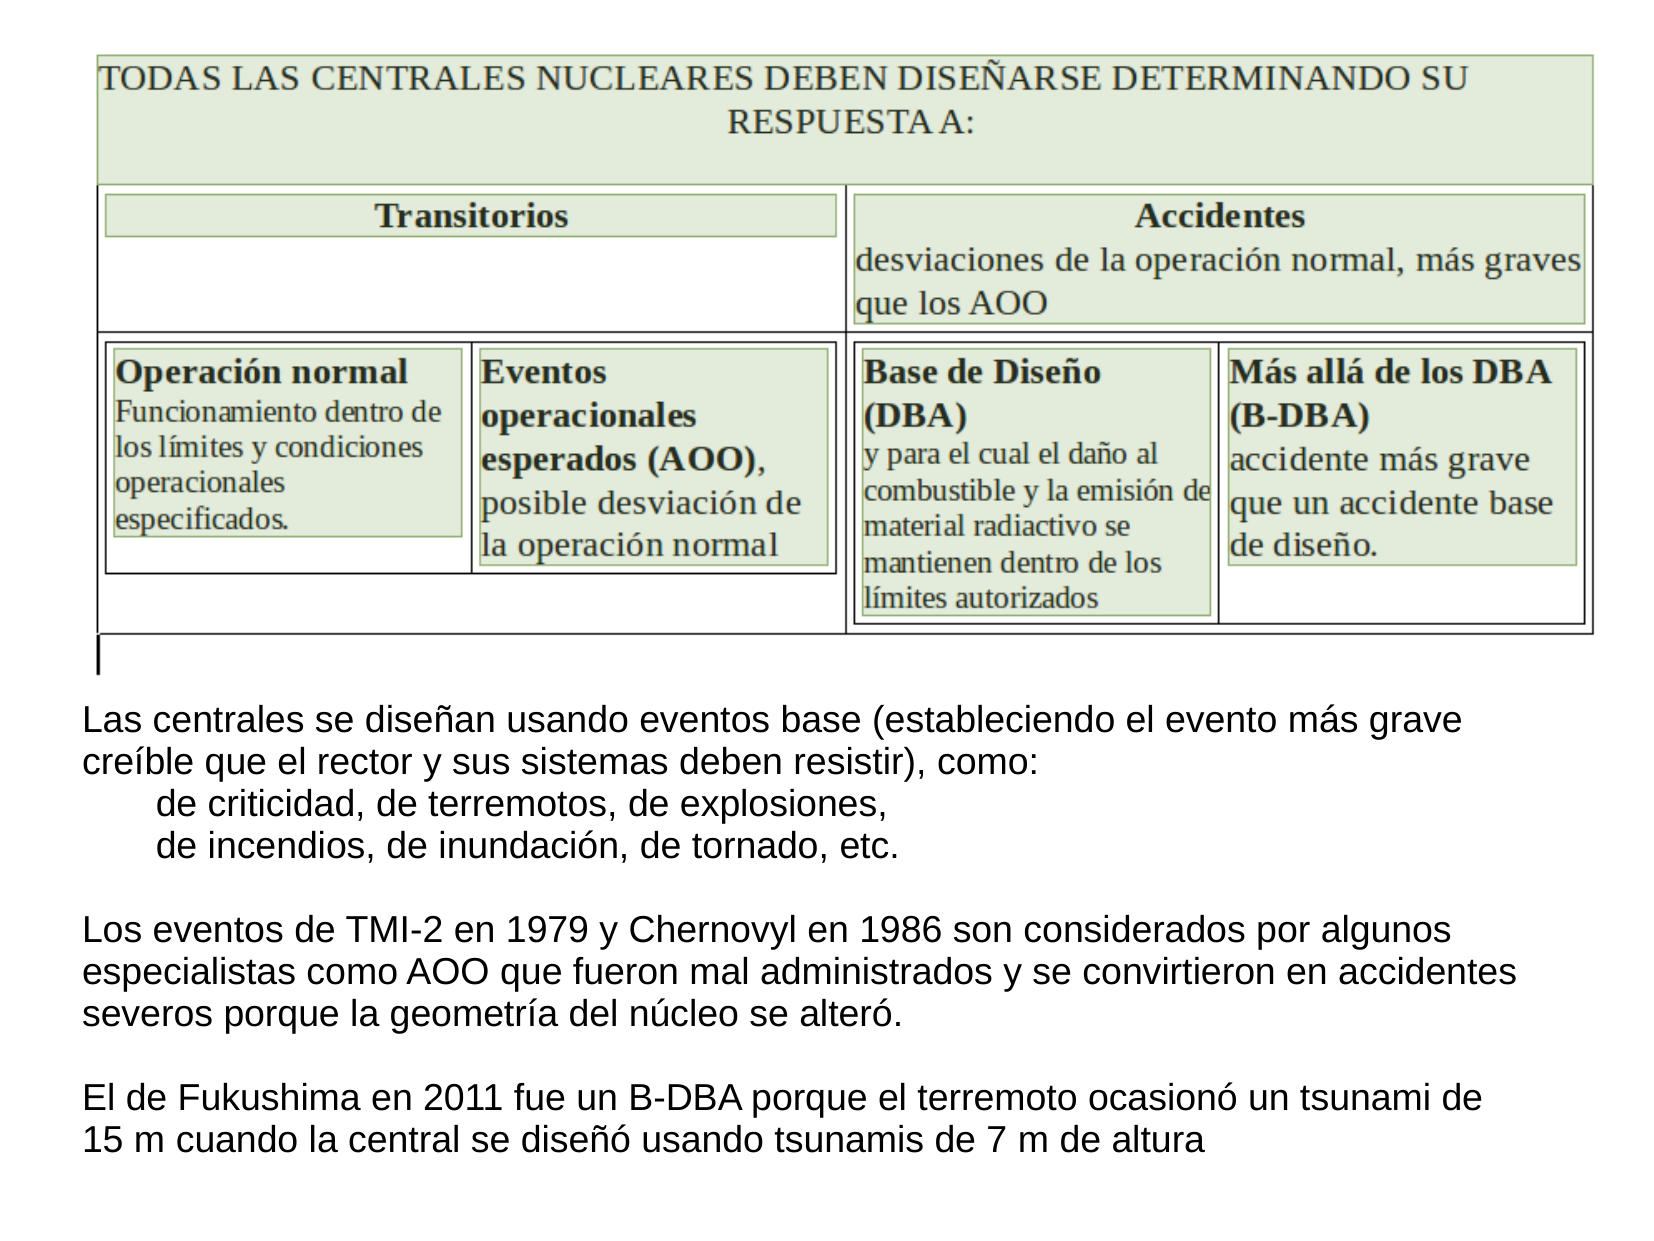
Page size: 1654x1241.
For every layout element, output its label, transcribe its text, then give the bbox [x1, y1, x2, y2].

picture [77, 23, 1654, 677]
text_box Las centrales se diseñan usando eventos base (estableciendo el evento más grave creíble que el rector y sus sistemas deben resistir), como: de criticidad, de terremotos, de explosiones, de incendios, de inundación, de tornado, etc. Los eventos de TMI-2 en 1979 y Chernovyl en 1986 son considerados por algunos especialistas como AOO que fueron mal administrados y se convirtieron en accidentes severos porque la geometría del núcleo se alteró. El de Fukushima en 2011 fue un B-DBA porque el terremoto ocasionó un tsunami de 15 m cuando la central se diseñó usando tsunamis de 7 m de altura [67, 691, 1544, 1168]
